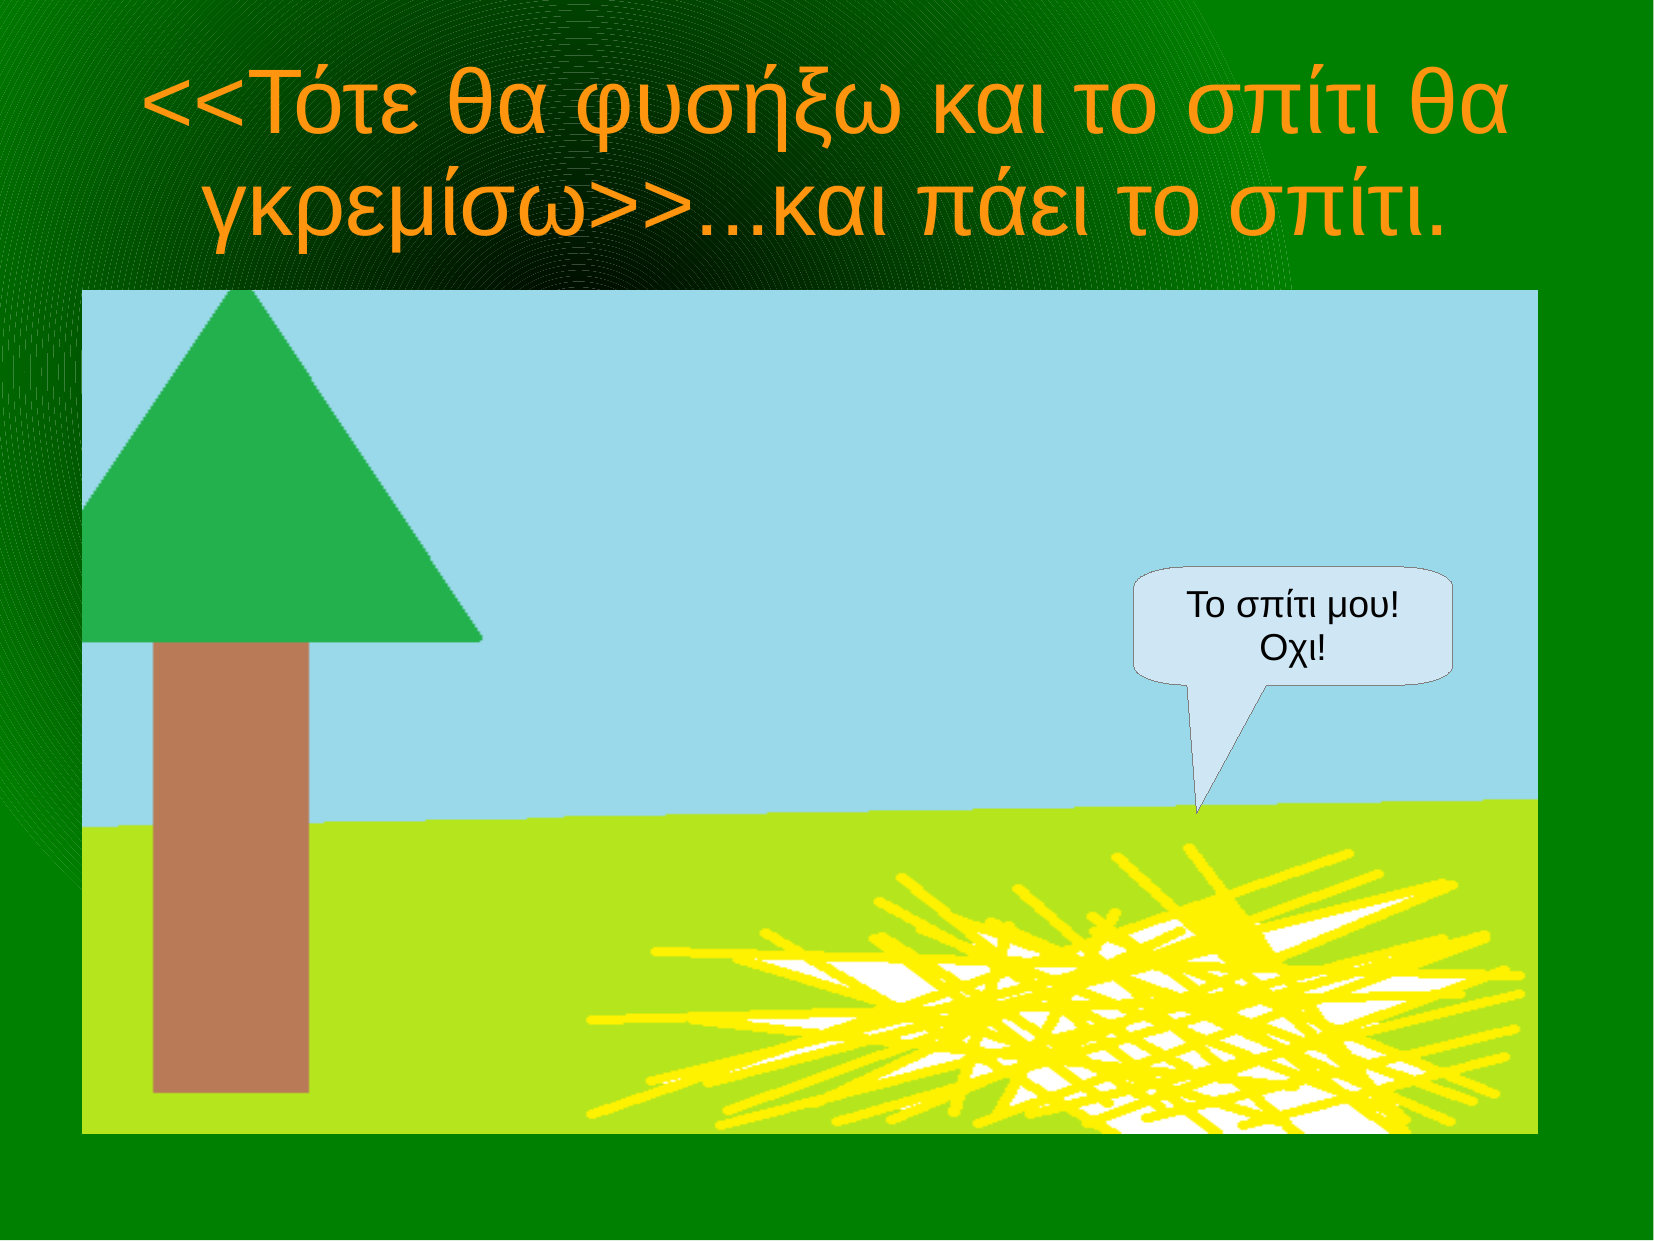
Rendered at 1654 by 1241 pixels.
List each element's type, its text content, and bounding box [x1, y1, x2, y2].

picture [82, 290, 1538, 1134]
text_box Το σπίτι μου! Οχι! [1133, 566, 1453, 814]
title <<Τότε θα φυσήξω και το σπίτι θα γκρεμίσω>>...και πάει το σπίτι. [82, 49, 1571, 257]
